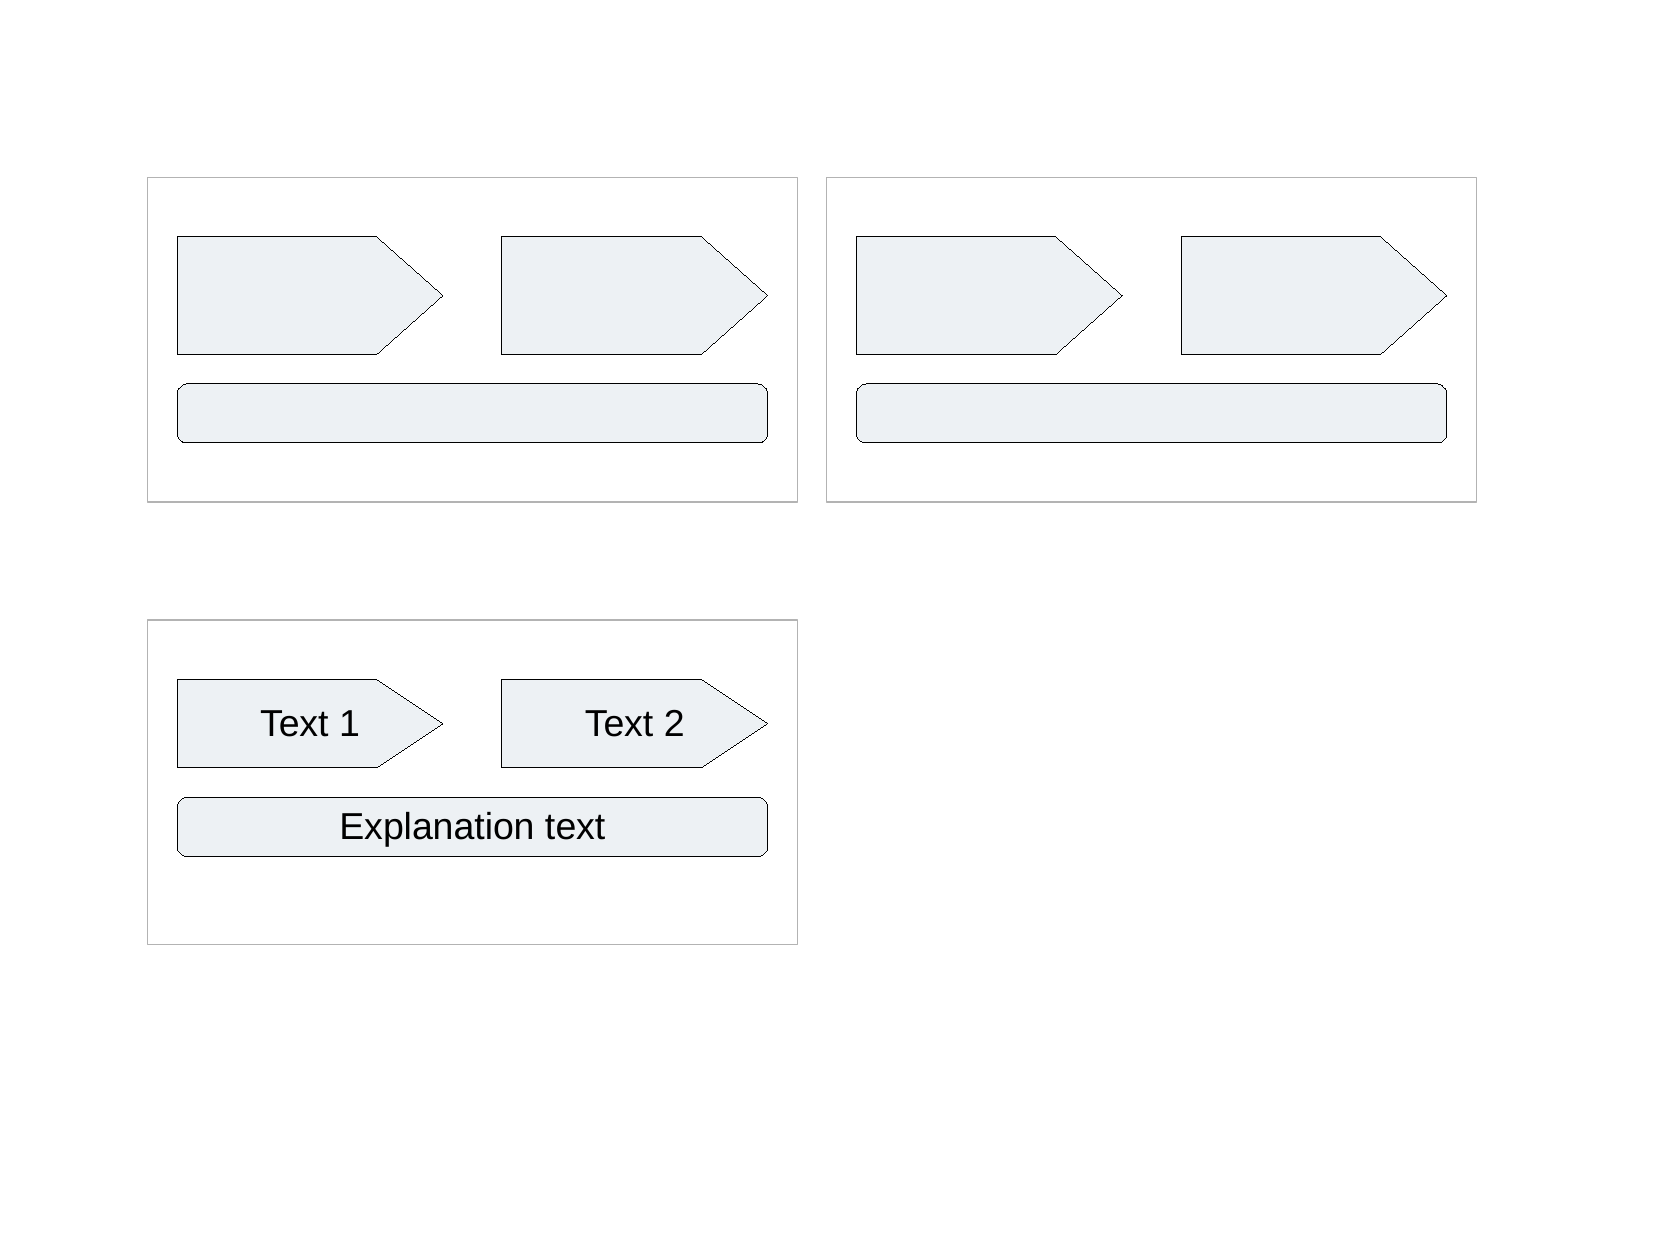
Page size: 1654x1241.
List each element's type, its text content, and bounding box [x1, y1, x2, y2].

text_box [856, 383, 1447, 443]
text_box Text 2 [501, 679, 768, 768]
text_box Explanation text [177, 797, 768, 857]
text_box [501, 236, 768, 355]
text_box Text 1 [177, 679, 443, 768]
text_box [177, 236, 443, 355]
text_box [856, 236, 1123, 355]
text_box [1181, 236, 1447, 355]
text_box [177, 383, 768, 443]
